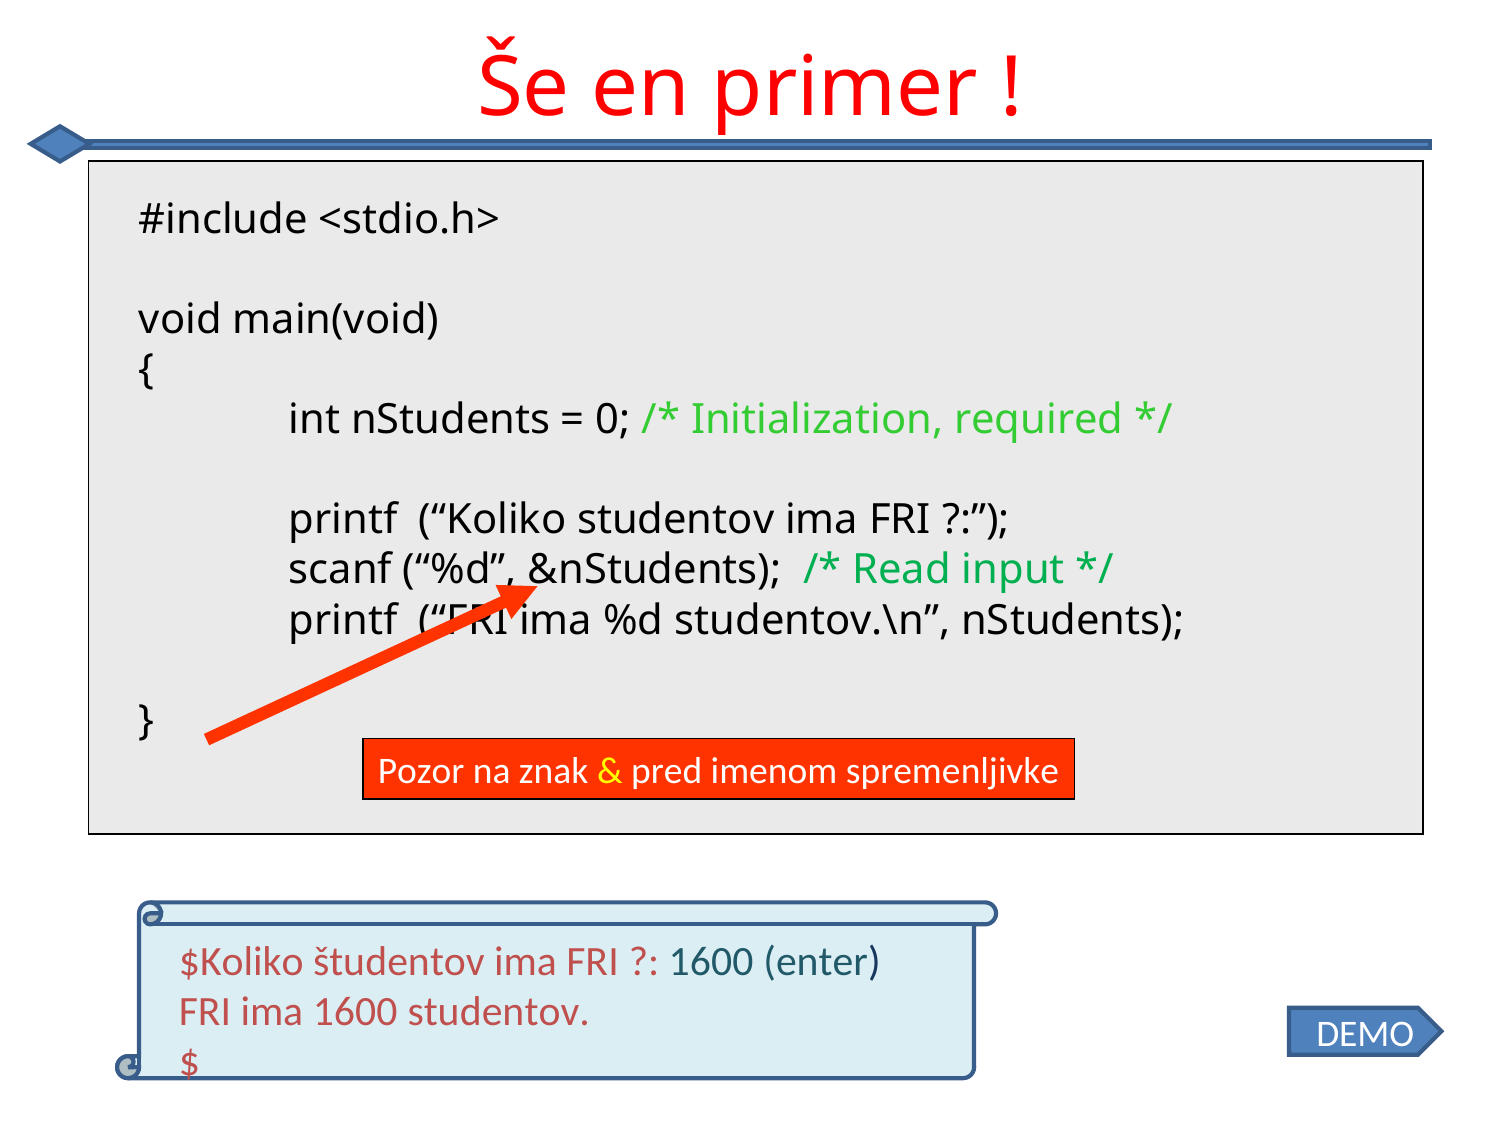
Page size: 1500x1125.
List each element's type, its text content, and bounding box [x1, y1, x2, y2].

text_box Pozor na znak & pred imenom spremenljivke [363, 738, 1075, 799]
title Še en primer ! [75, 23, 1426, 141]
text_box #include <stdio.h> void main(void) { int nStudents = 0; /* Initialization, required */ printf (“Koliko studentov ima FRI ?:”); scanf (“%d”, &nStudents); /* Read input */ printf (“FRI ima %d studentov.\n”, nStudents); } [123, 184, 1335, 801]
text_box DEMO [1289, 1007, 1442, 1055]
text_box [88, 160, 1424, 835]
text_box [117, 902, 997, 1079]
text_box $Koliko študentov ima FRI ?: 1600 (enter) FRI ima 1600 studentov. $ [164, 925, 1334, 1092]
